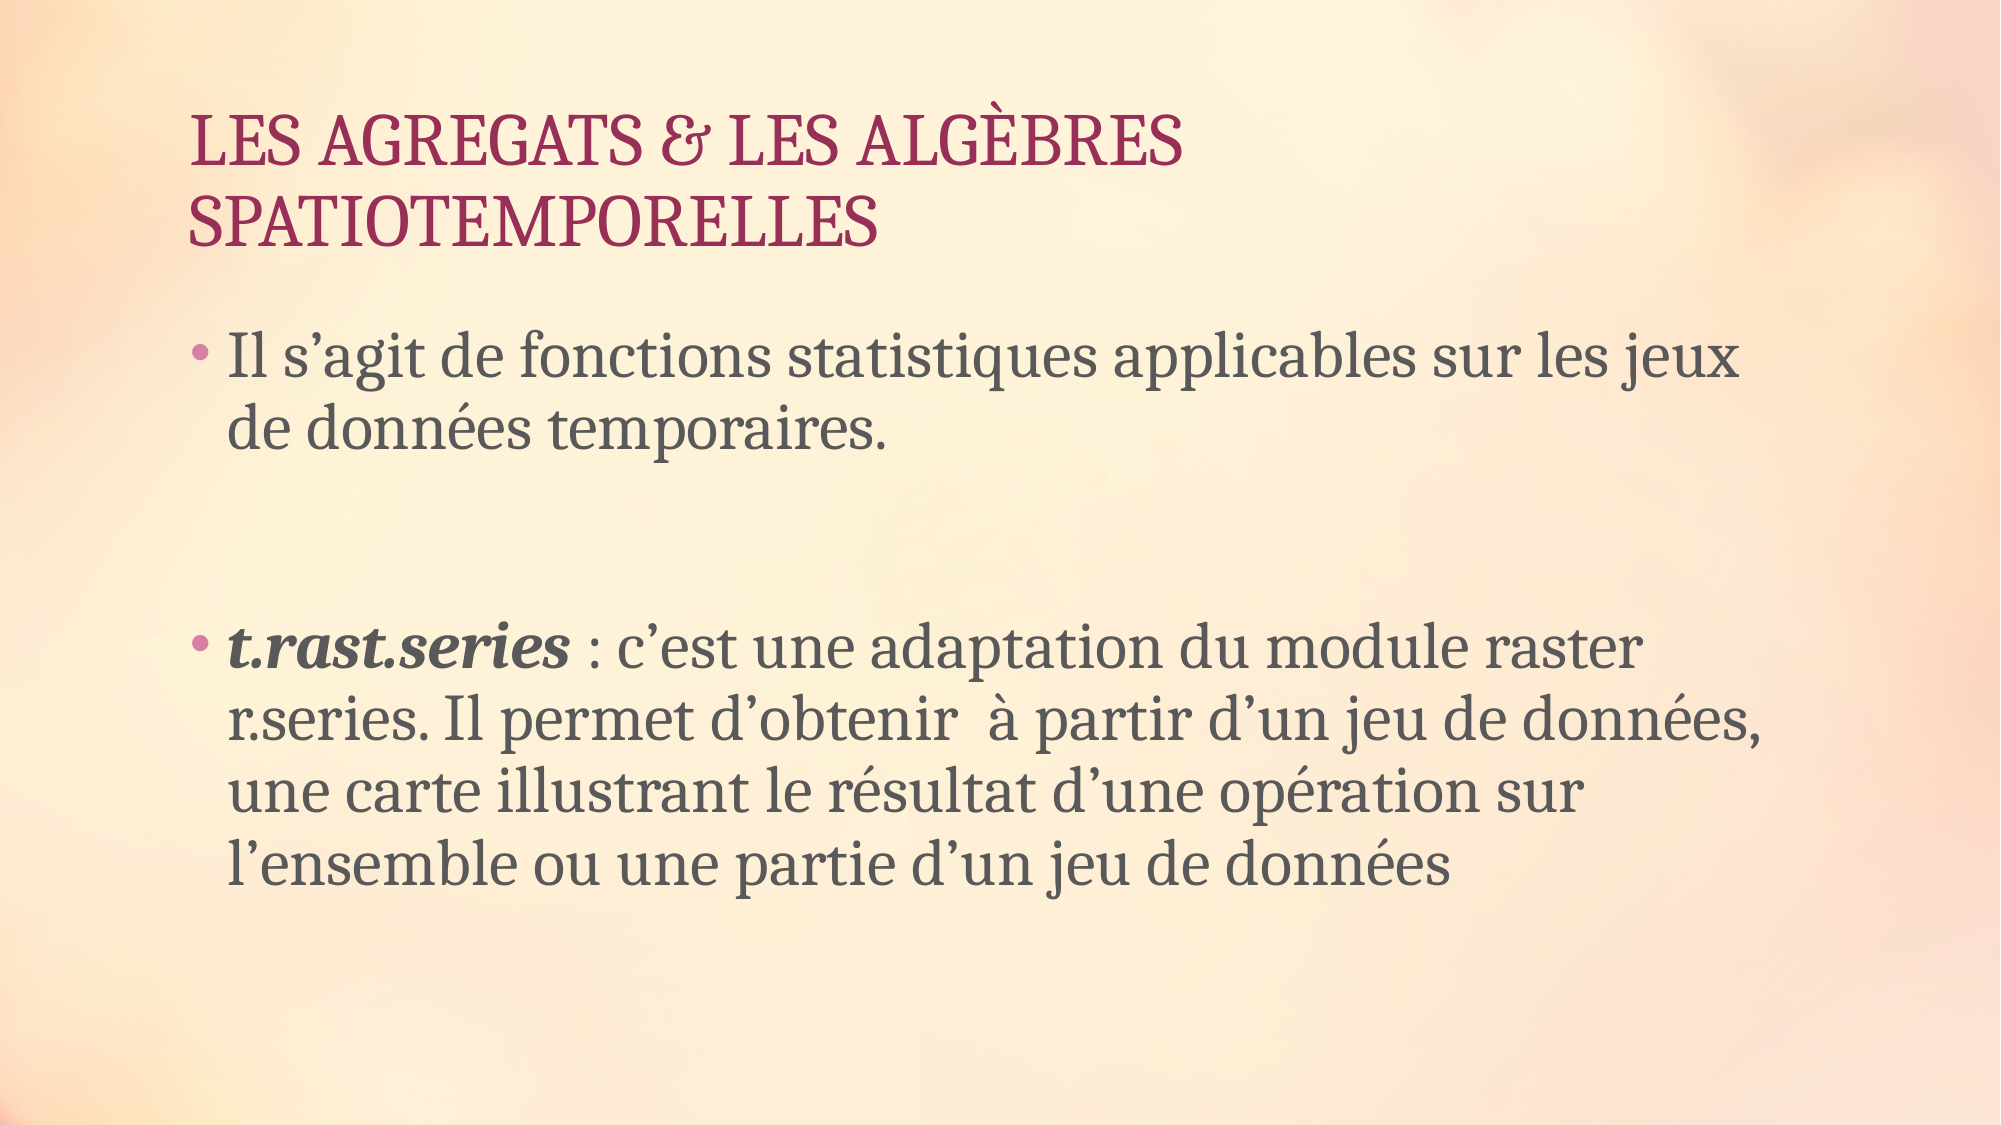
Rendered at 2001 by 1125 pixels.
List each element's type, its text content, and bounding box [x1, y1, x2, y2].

picture [0, 0, 2001, 1125]
title LES AGREGATS & LES ALGÈBRES SPATIOTEMPORELLES [174, 75, 1825, 271]
list Il s’agit de fonctions statistiques applicables sur les jeux de données temporaires. t.rast.series : c’est une adaptation du module raster r.series. Il permet d’obtenir à partir d’un jeu de données, une carte illustrant le résultat d’une opération sur l’ensemble ou une partie d’un jeu de données [174, 312, 1825, 1013]
